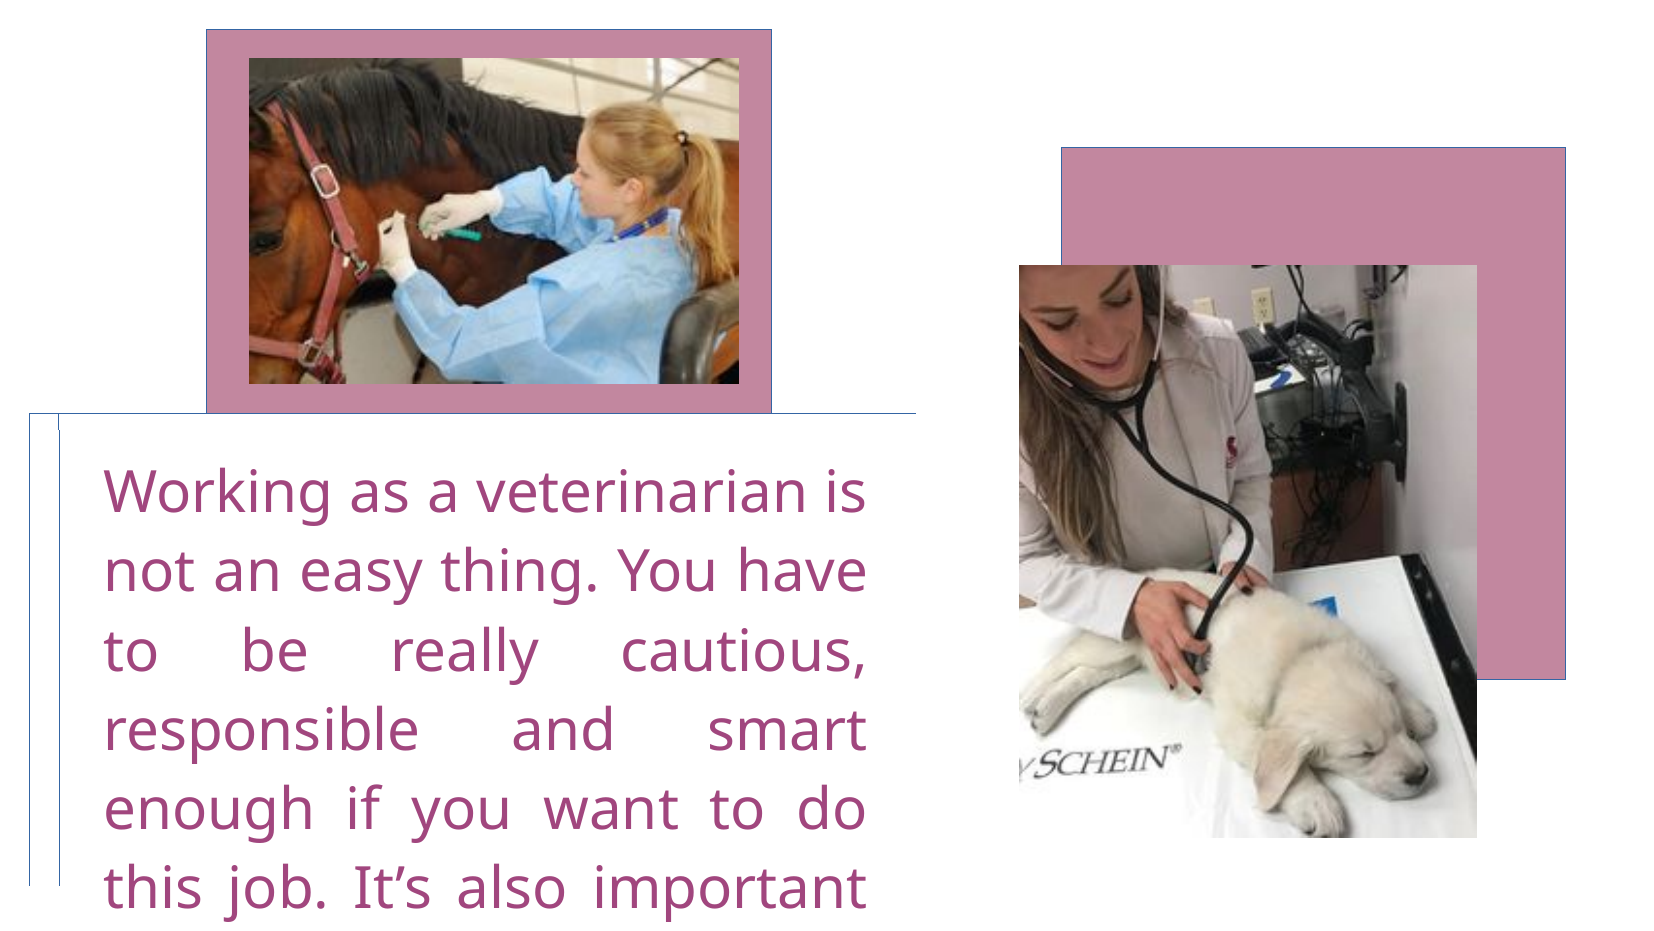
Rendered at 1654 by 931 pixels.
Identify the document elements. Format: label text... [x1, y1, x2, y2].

picture [1019, 265, 1477, 838]
text_box [206, 29, 772, 413]
text_box [1061, 147, 1566, 680]
picture [249, 59, 739, 384]
text_box Working as a veterinarian is not an easy thing. You have to be really cautious, responsible and smart enough if you want to do this job. It’s also important to be empathetic towards animals, but not too much – you shouldn’t be too sensitive to their pain because it can make your work much more difficult. [88, 442, 883, 871]
